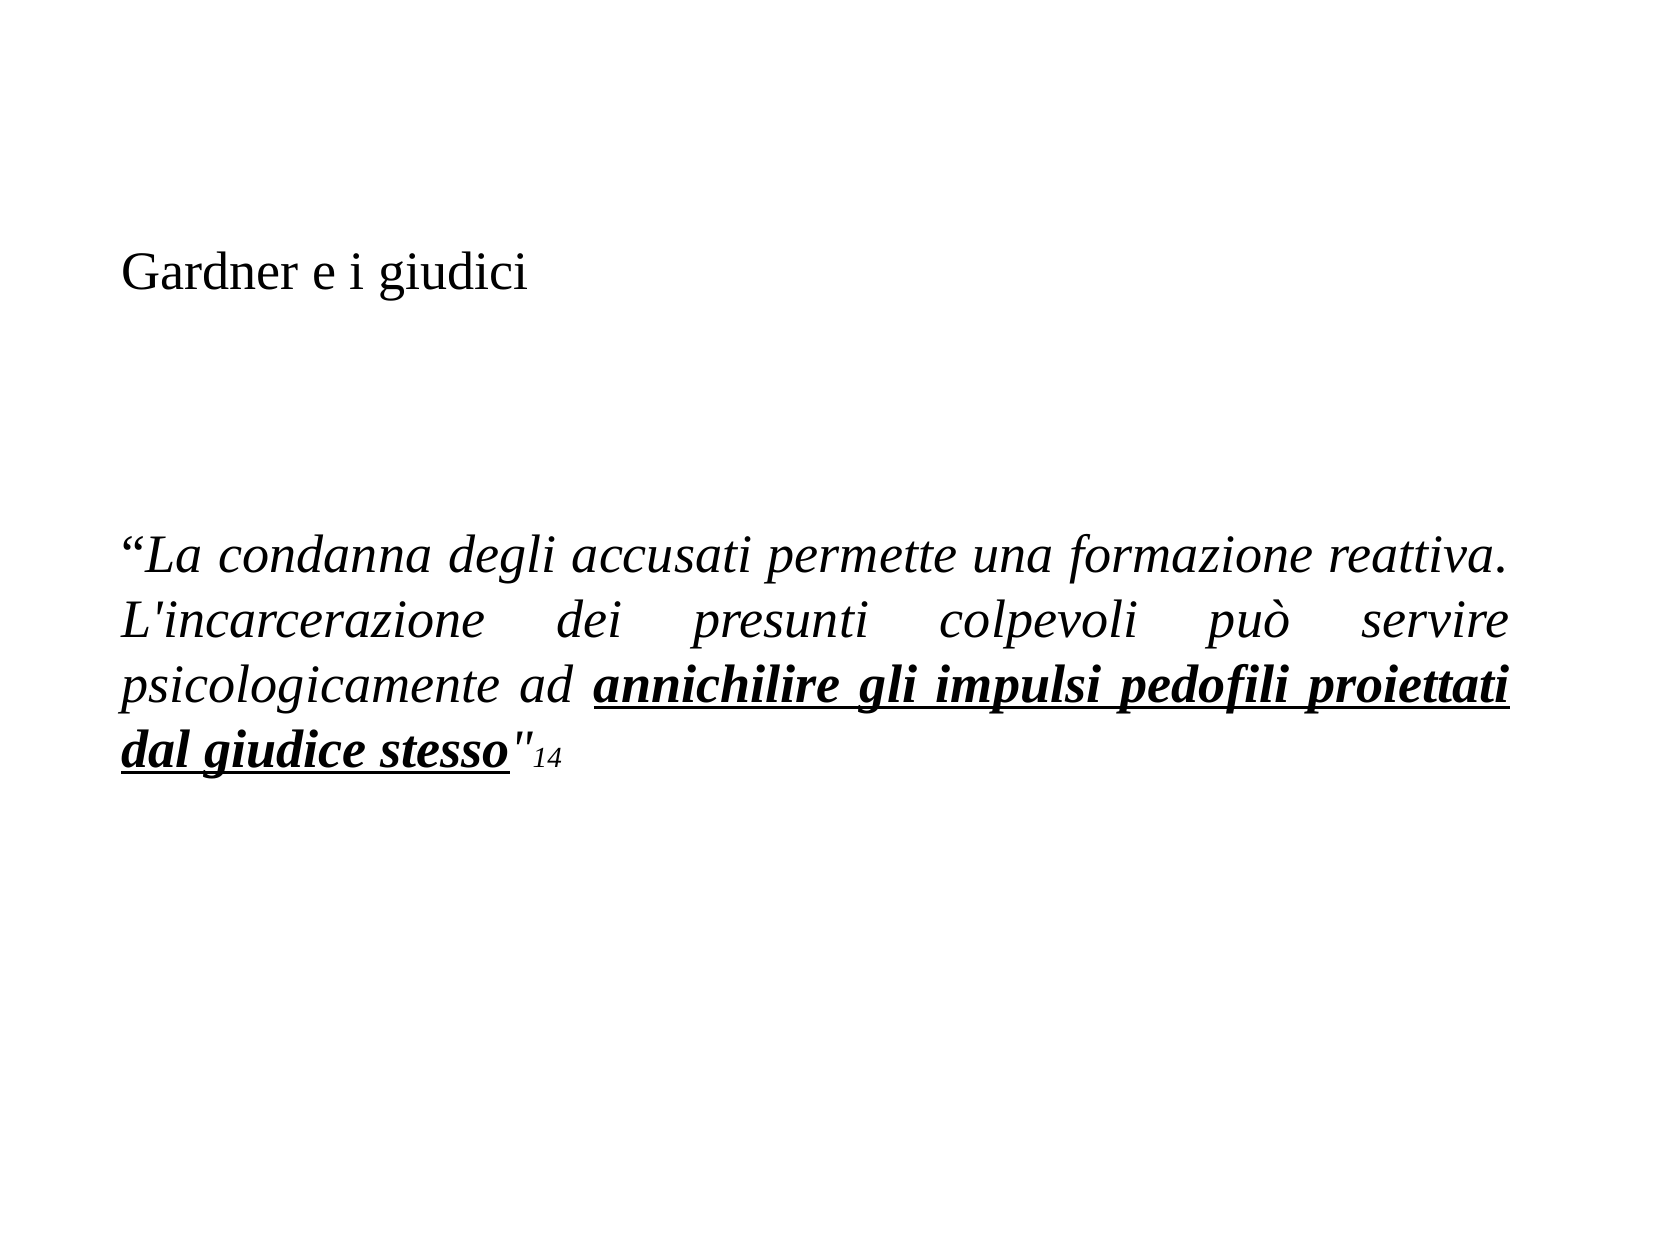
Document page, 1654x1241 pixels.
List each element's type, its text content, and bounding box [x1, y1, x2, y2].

subtitle Gardner e i giudici “La condanna degli accusati permette una formazione reattiva. L'incarcerazione dei presunti colpevoli può servire psicologicamente ad annichilire gli impulsi pedofili proiettati dal giudice stesso"14 14 A. Gardner Sex Abuse Isteria ed Creative Therapeutics, op.cit. pag. 123 [121, 46, 1534, 1132]
